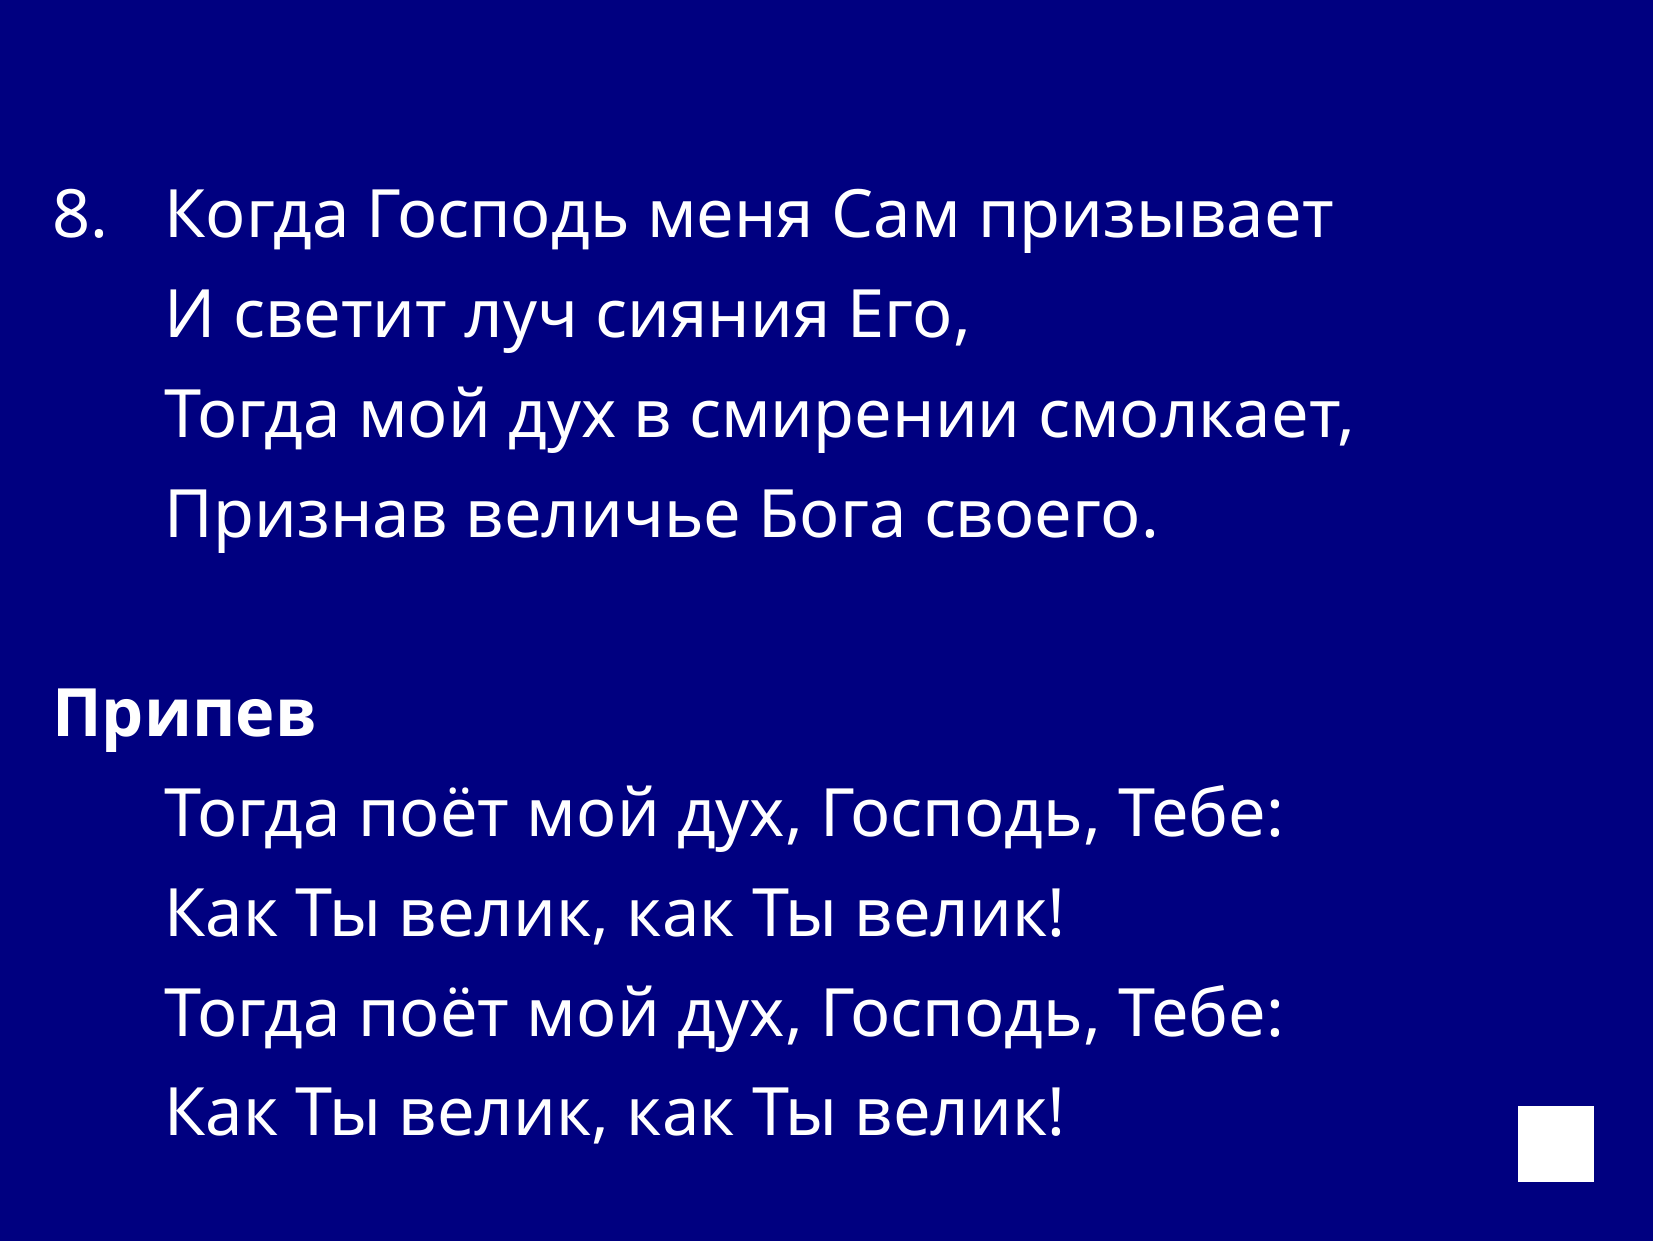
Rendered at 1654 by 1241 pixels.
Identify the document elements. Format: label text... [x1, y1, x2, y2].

text_box 8. Когда Господь меня Сам призывает И светит луч сияния Его, Тогда мой дух в смирении смолкает, Признав величье Бога своего. Припев Тогда поёт мой дух, Господь, Тебе: Как Ты велик, как Ты велик! Тогда поёт мой дух, Господь, Тебе: Как Ты велик, как Ты велик! [37, 150, 1653, 1163]
text_box [1518, 1163, 1594, 1182]
